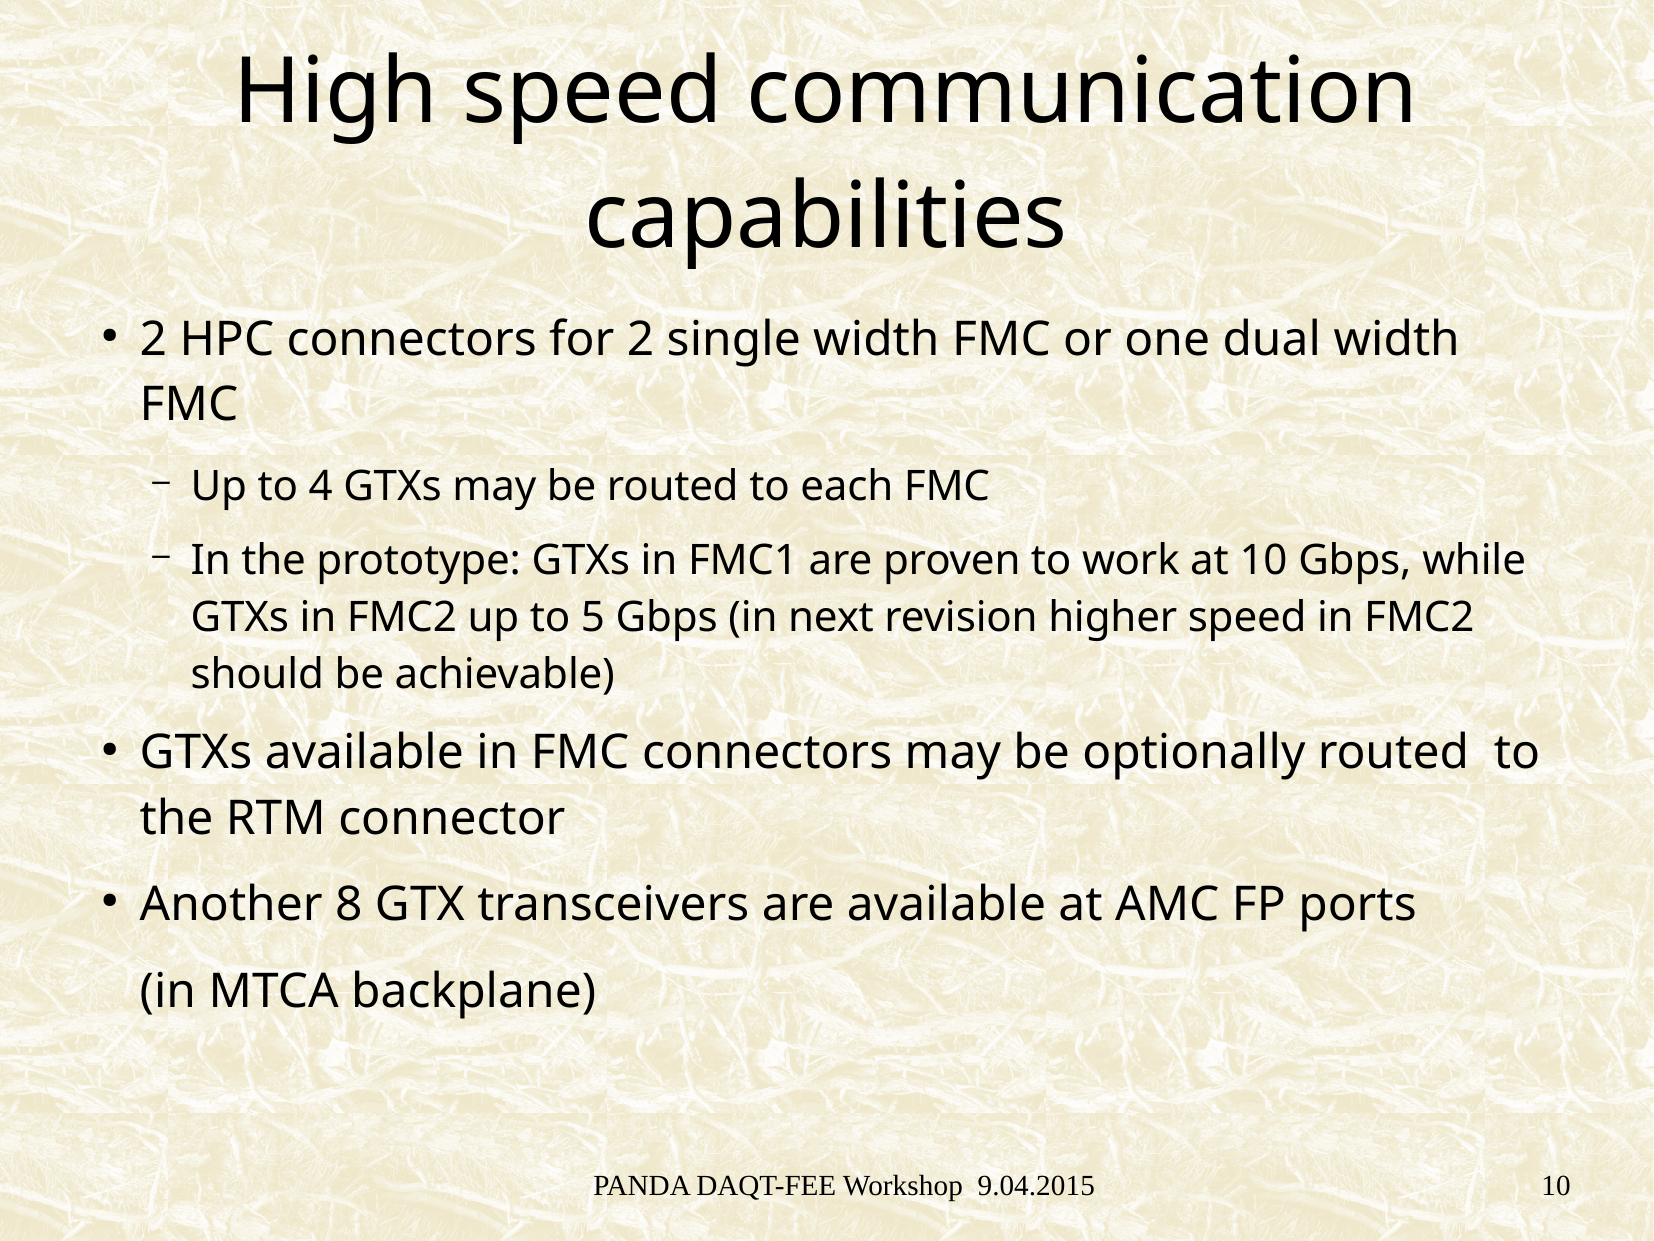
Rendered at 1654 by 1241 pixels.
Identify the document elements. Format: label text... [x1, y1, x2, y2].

picture [0, 0, 1654, 1241]
list 2 HPC connectors for 2 single width FMC or one dual width FMC Up to 4 GTXs may be routed to each FMC In the prototype: GTXs in FMC1 are proven to work at 10 Gbps, while GTXs in FMC2 up to 5 Gbps (in next revision higher speed in FMC2 should be achievable) GTXs available in FMC connectors may be optionally routed to the RTM connector Another 8 GTX transceivers are available at AMC FP ports (in MTCA backplane) [88, 304, 1544, 1024]
title High speed communication capabilities [82, 22, 1571, 278]
